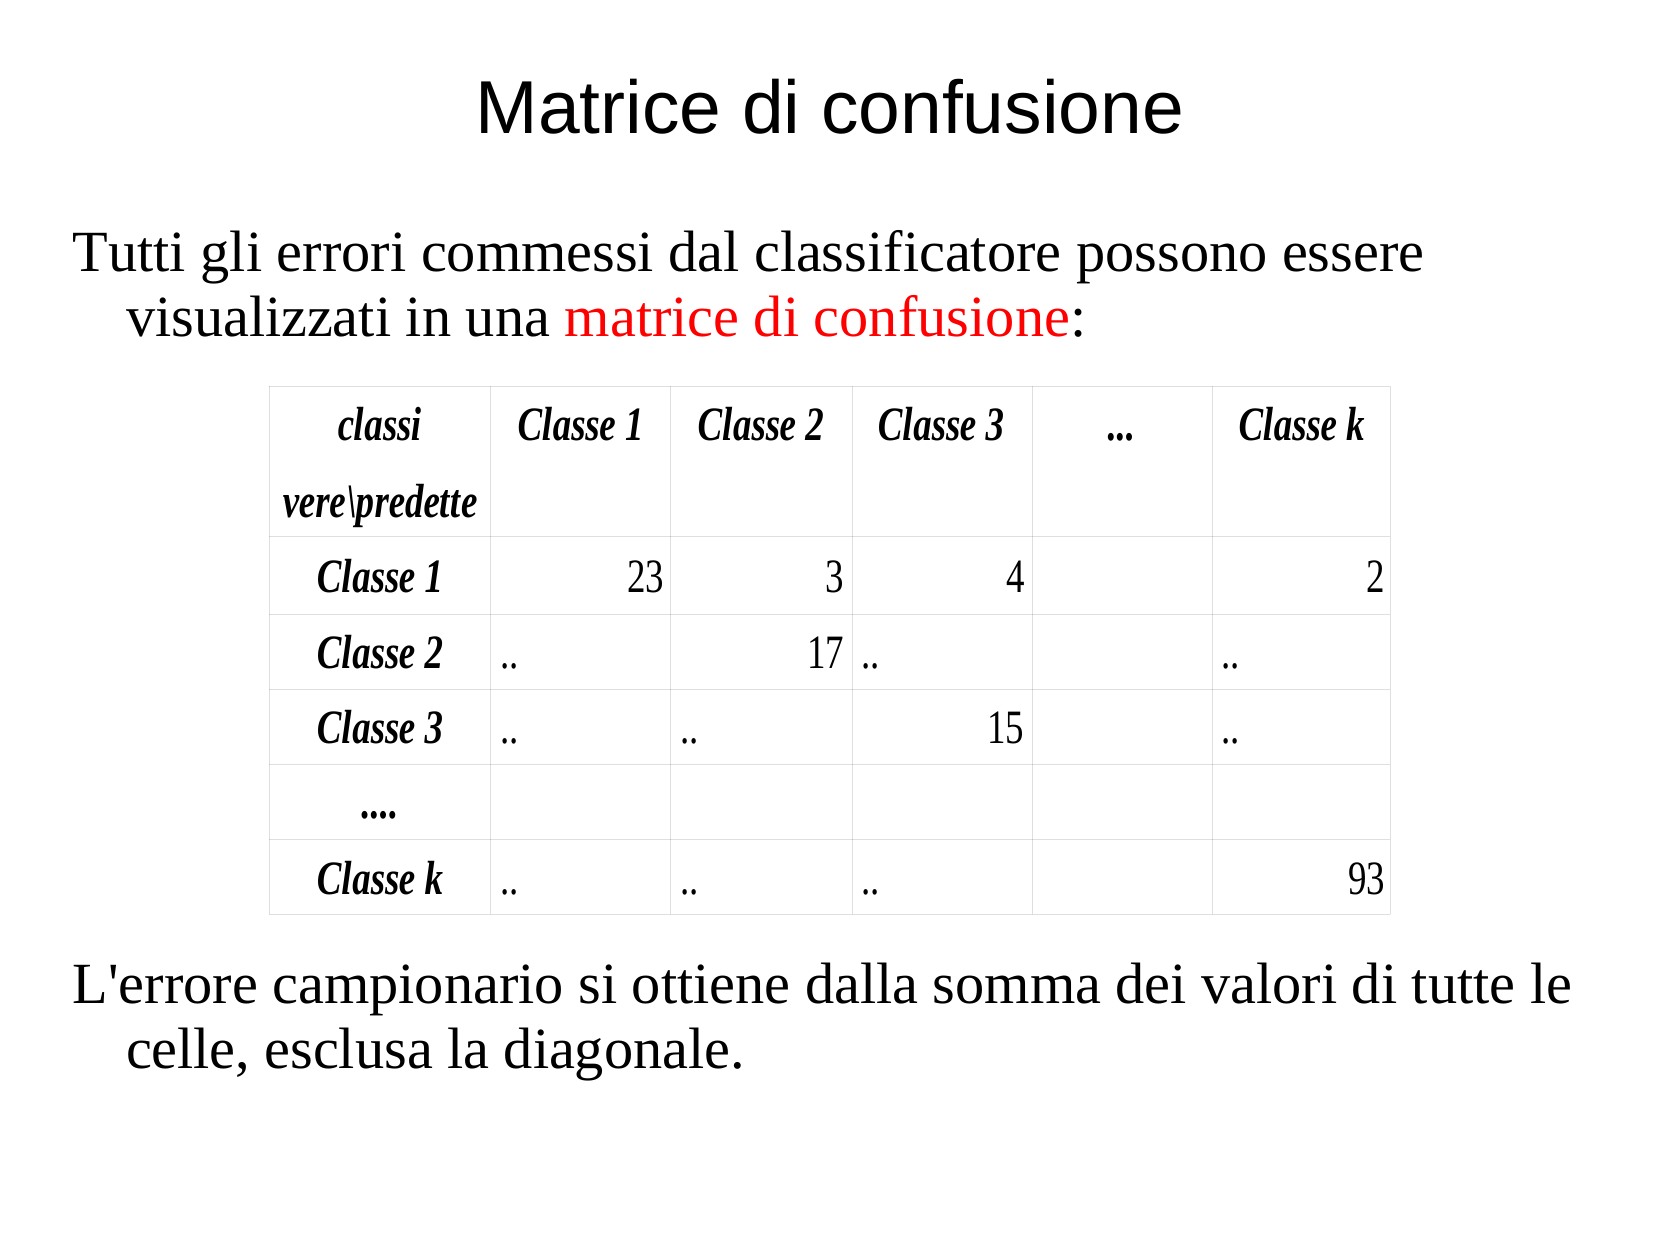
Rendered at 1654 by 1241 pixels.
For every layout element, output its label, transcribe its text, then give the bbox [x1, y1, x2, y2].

chart [268, 386, 1400, 925]
title Matrice di confusione [52, 42, 1608, 173]
list Tutti gli errori commessi dal classificatore possono essere visualizzati in una matrice di confusione: L'errore campionario si ottiene dalla somma dei valori di tutte le celle, esclusa la diagonale. [55, 219, 1605, 1179]
